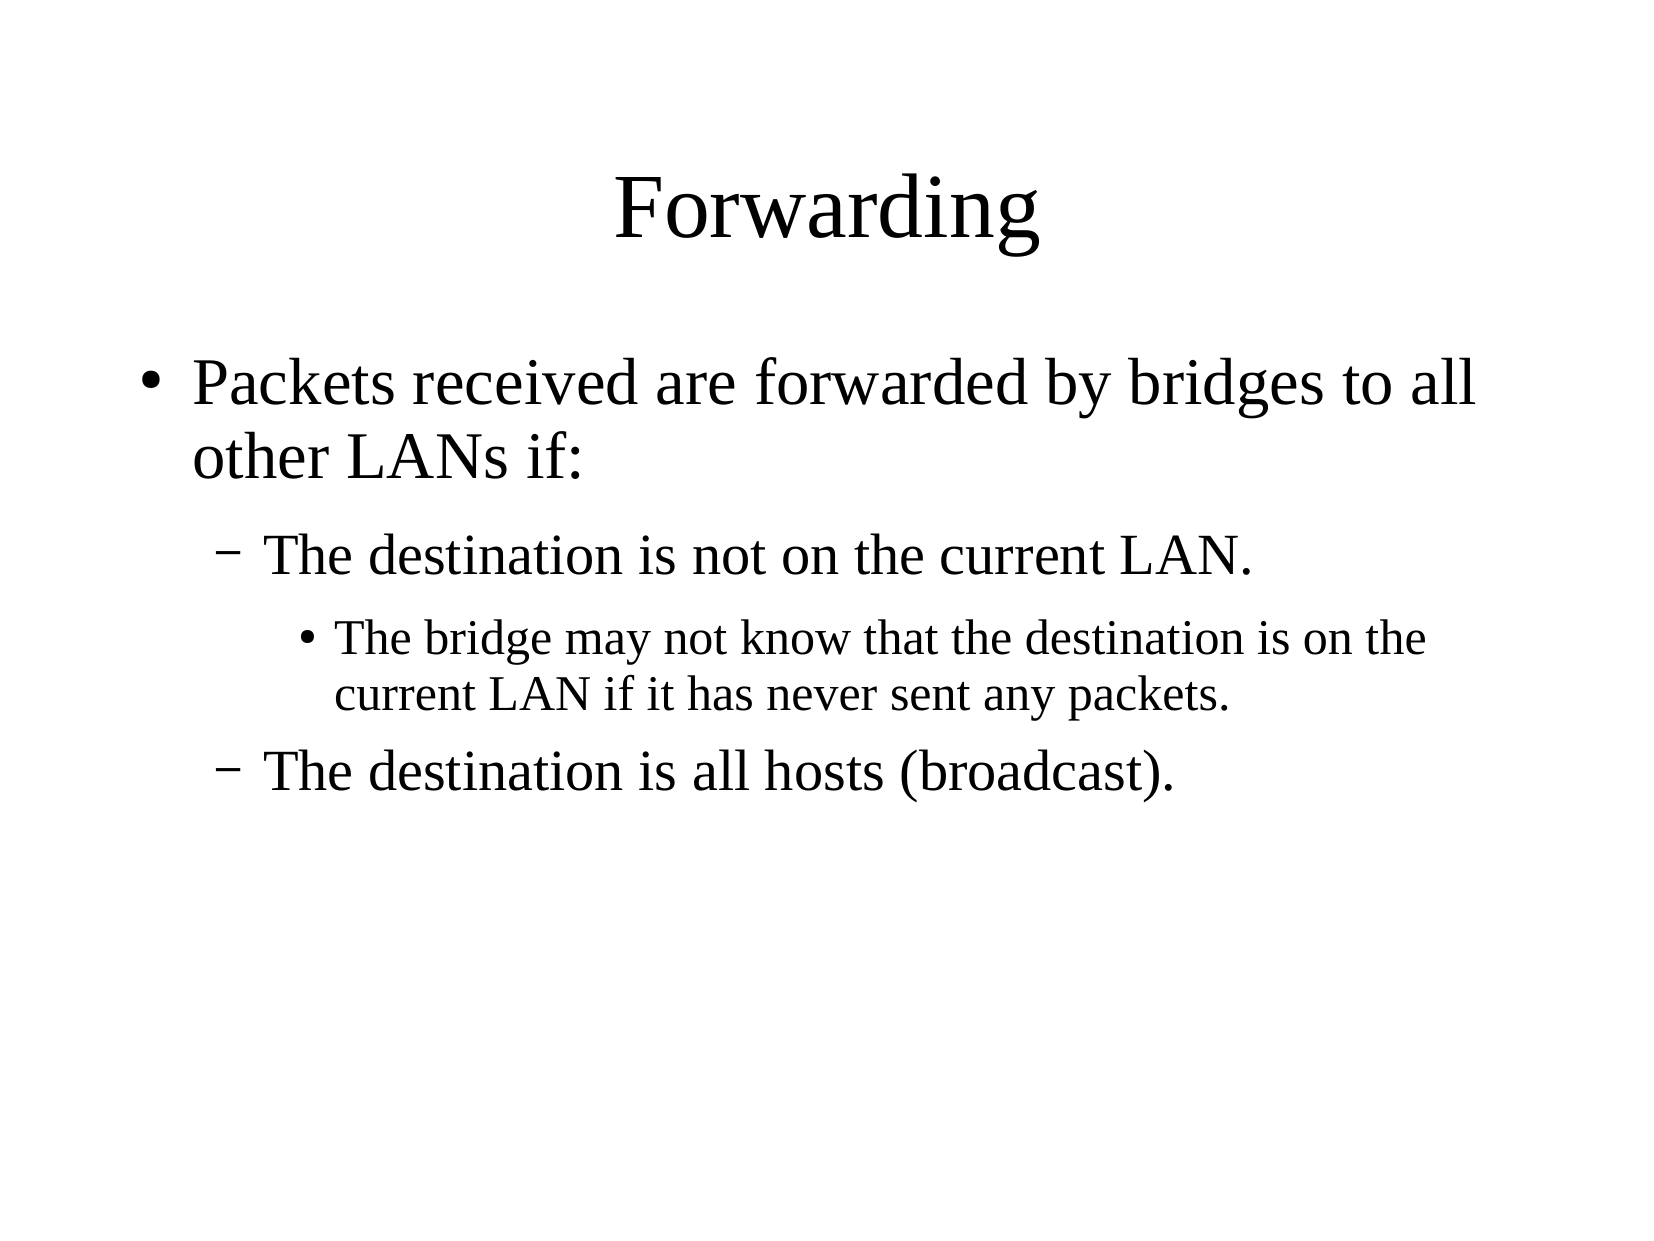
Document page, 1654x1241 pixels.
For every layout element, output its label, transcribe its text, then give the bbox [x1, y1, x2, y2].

title Forwarding [121, 102, 1534, 311]
list Packets received are forwarded by bridges to all other LANs if: The destination is not on the current LAN. The bridge may not know that the destination is on the current LAN if it has never sent any packets. The destination is all hosts (broadcast). [121, 344, 1534, 1127]
